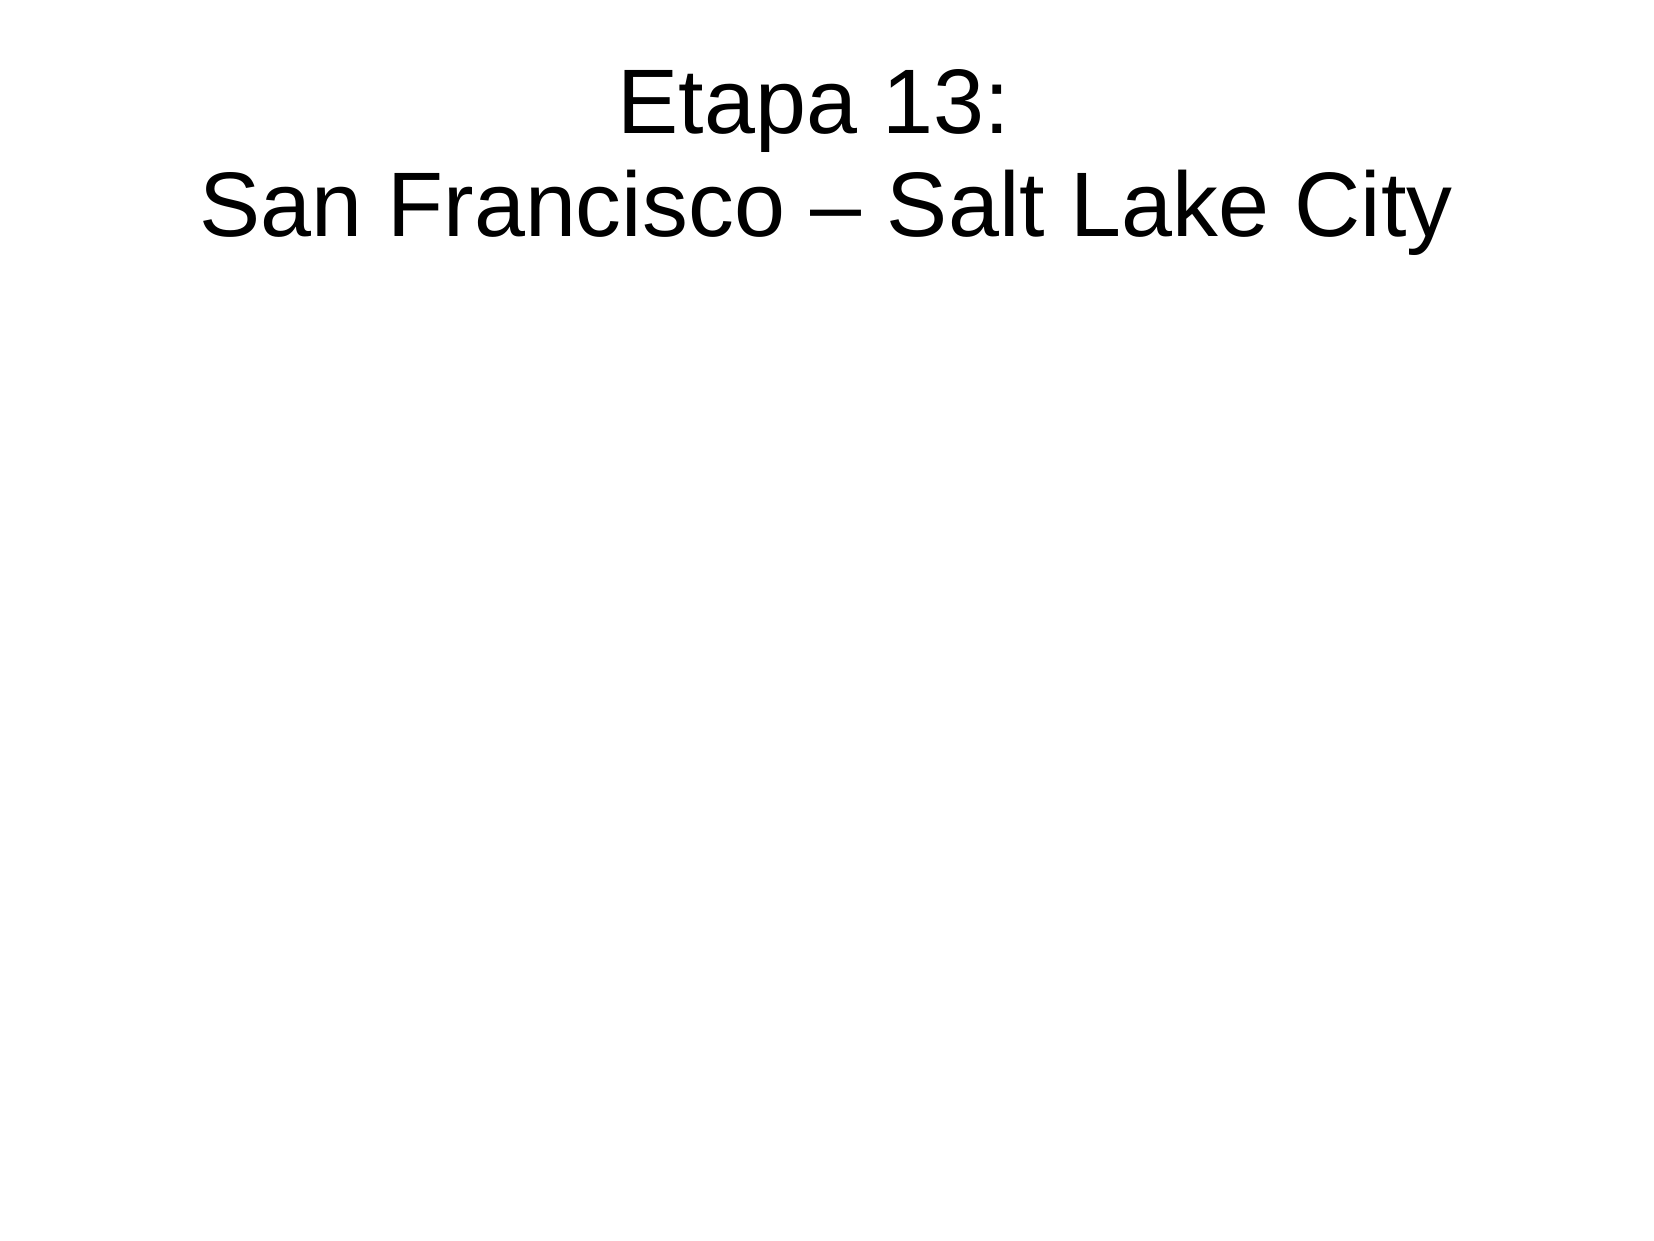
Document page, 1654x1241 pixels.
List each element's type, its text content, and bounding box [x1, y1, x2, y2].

title Etapa 13: San Francisco – Salt Lake City [82, 49, 1571, 257]
